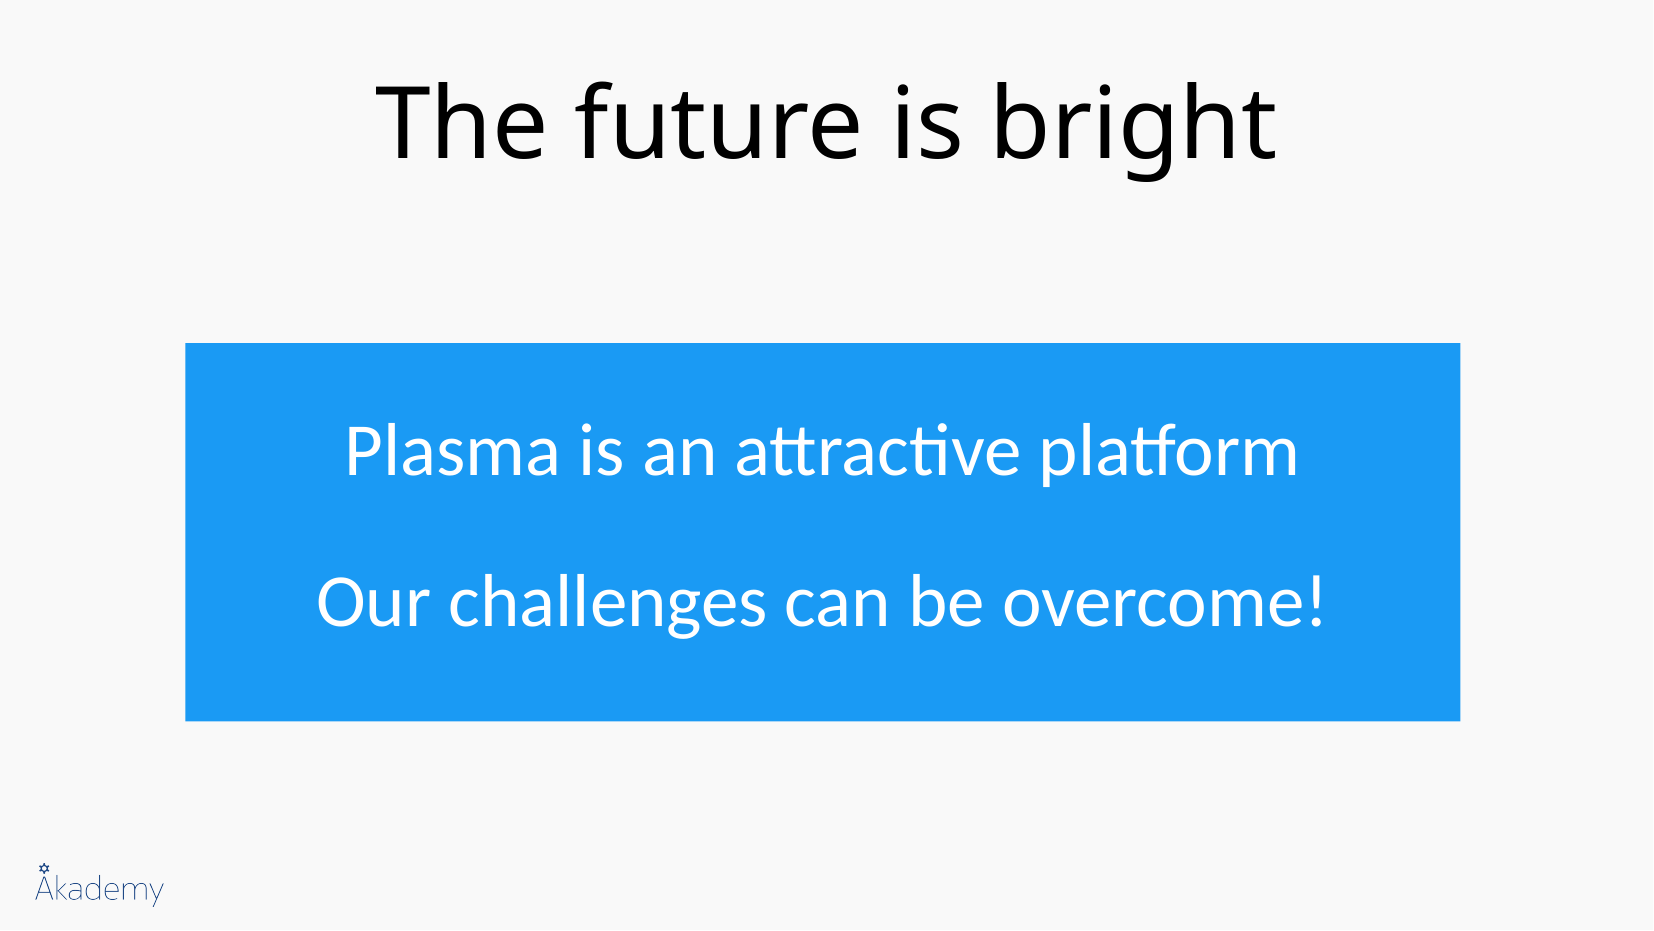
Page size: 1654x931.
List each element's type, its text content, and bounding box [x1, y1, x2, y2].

text_box Plasma is an attractive platform Our challenges can be overcome! [185, 343, 1461, 722]
text_box The future is bright [275, 44, 1379, 196]
picture [35, 863, 164, 907]
